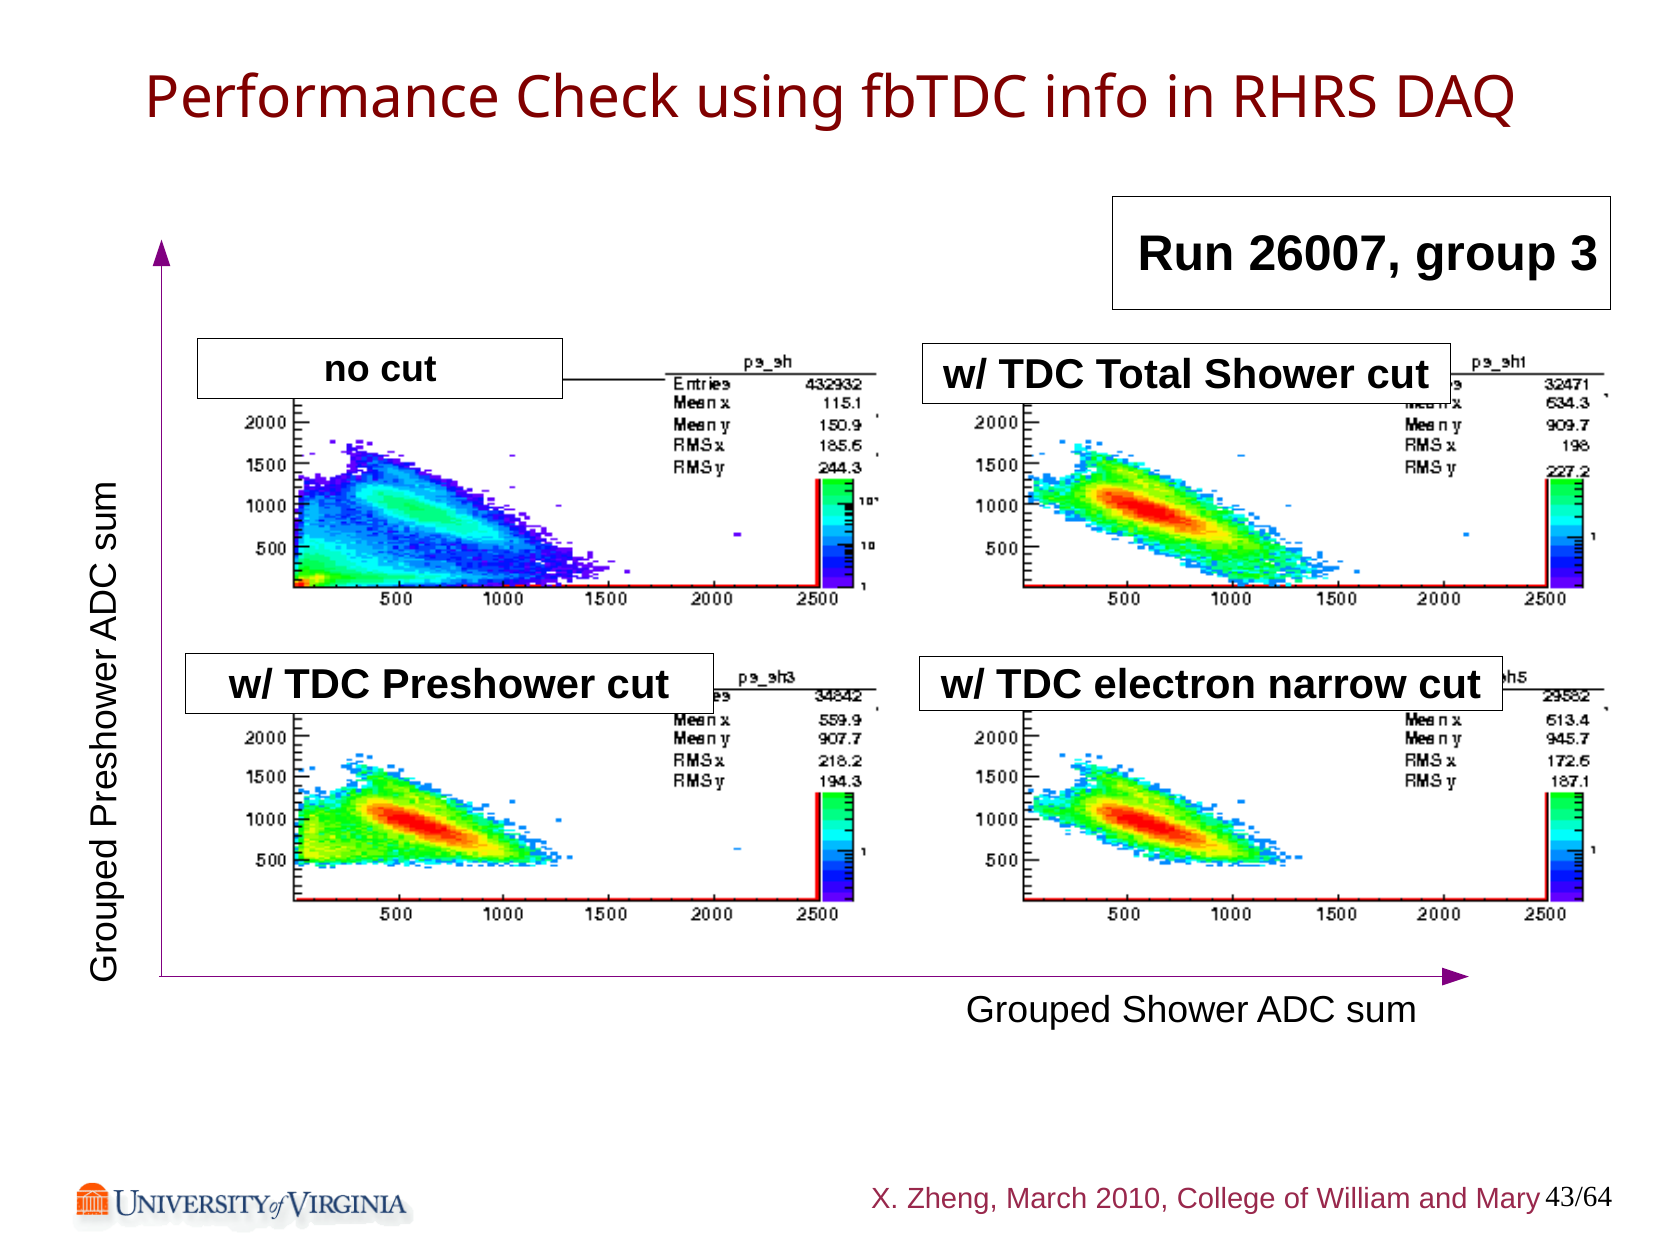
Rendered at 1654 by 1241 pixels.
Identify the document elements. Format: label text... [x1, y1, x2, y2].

text_box w/ TDC Preshower cut [185, 653, 714, 714]
text_box Grouped Shower ADC sum [951, 980, 1434, 1052]
text_box Grouped Preshower ADC sum [74, 464, 146, 999]
picture [53, 1165, 427, 1241]
picture [184, 342, 1612, 944]
title Performance Check using fbTDC info in RHRS DAQ [87, 51, 1576, 139]
text_box w/ TDC electron narrow cut [919, 656, 1503, 711]
text_box w/ TDC Total Shower cut [922, 343, 1451, 404]
text_box no cut [197, 338, 563, 399]
text_box Run 26007, group 3 [1112, 196, 1611, 310]
